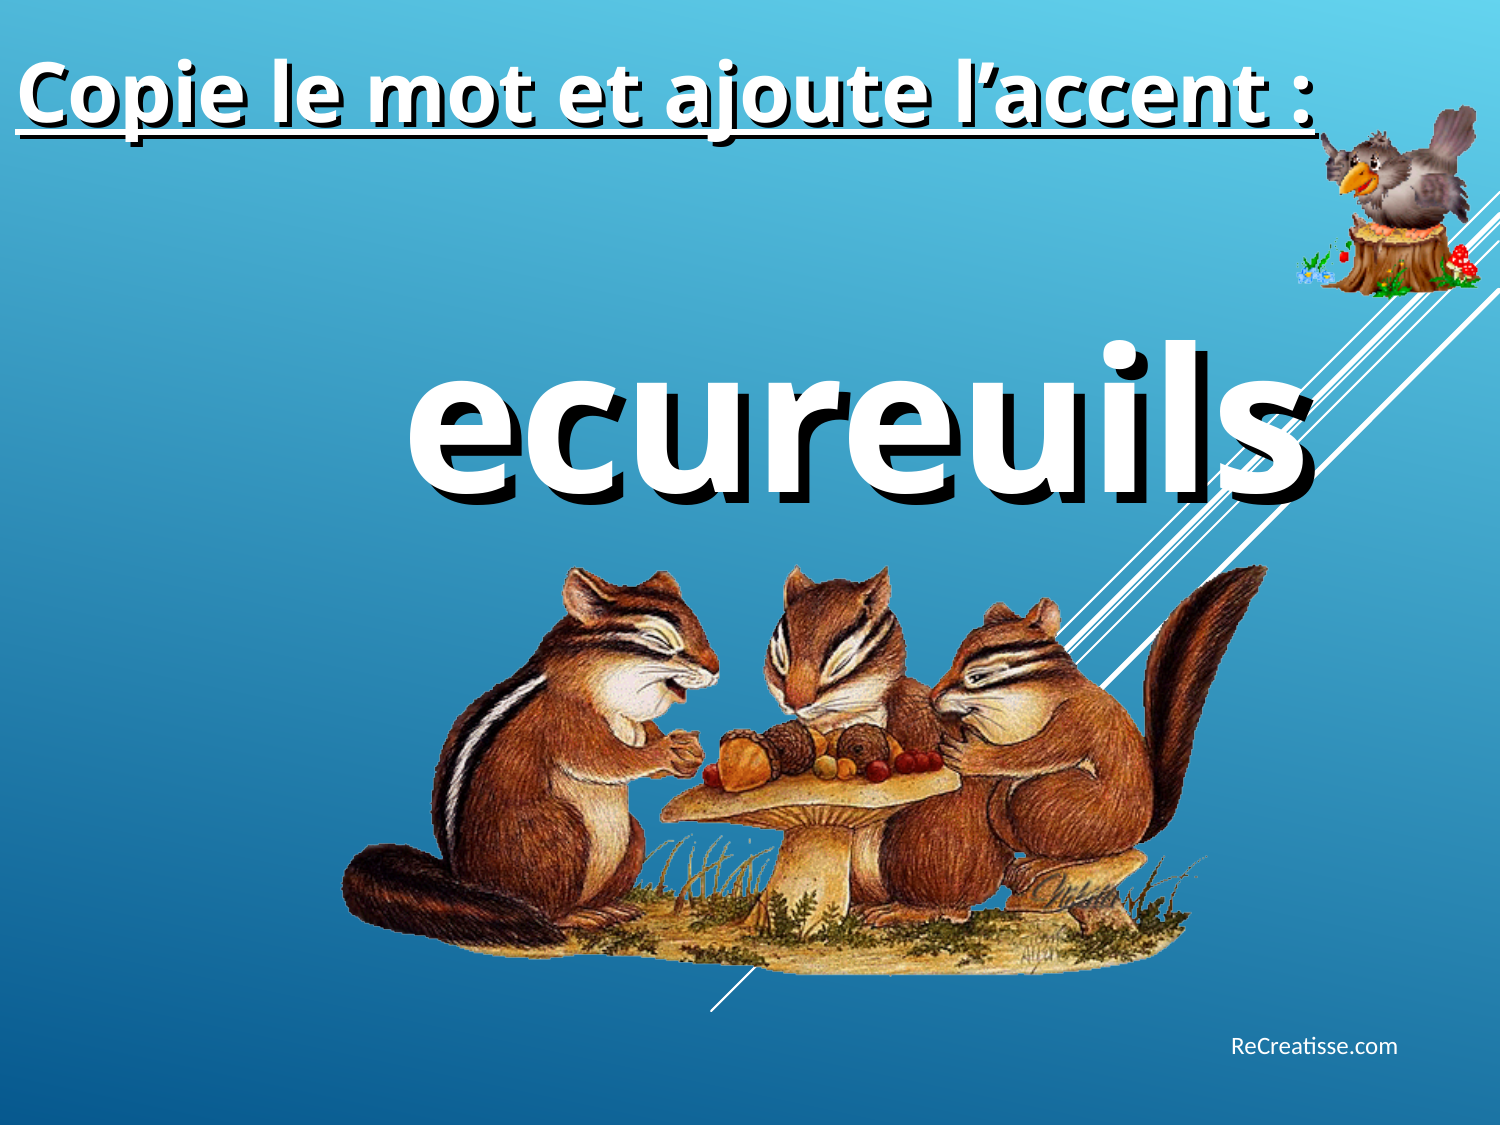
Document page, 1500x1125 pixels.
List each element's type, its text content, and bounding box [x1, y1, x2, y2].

text_box Copie le mot et ajoute l’accent : [726, 139, 1272, 147]
picture [335, 560, 1273, 983]
text_box Copie le mot et ajoute l’accent : [143, 139, 715, 147]
text_box Copie le mot et ajoute l’accent : [0, 32, 1330, 147]
text_box ReCreatisse.com [1216, 1022, 1414, 1067]
picture [1272, 81, 1500, 304]
text_box ecureuils [386, 285, 1327, 540]
